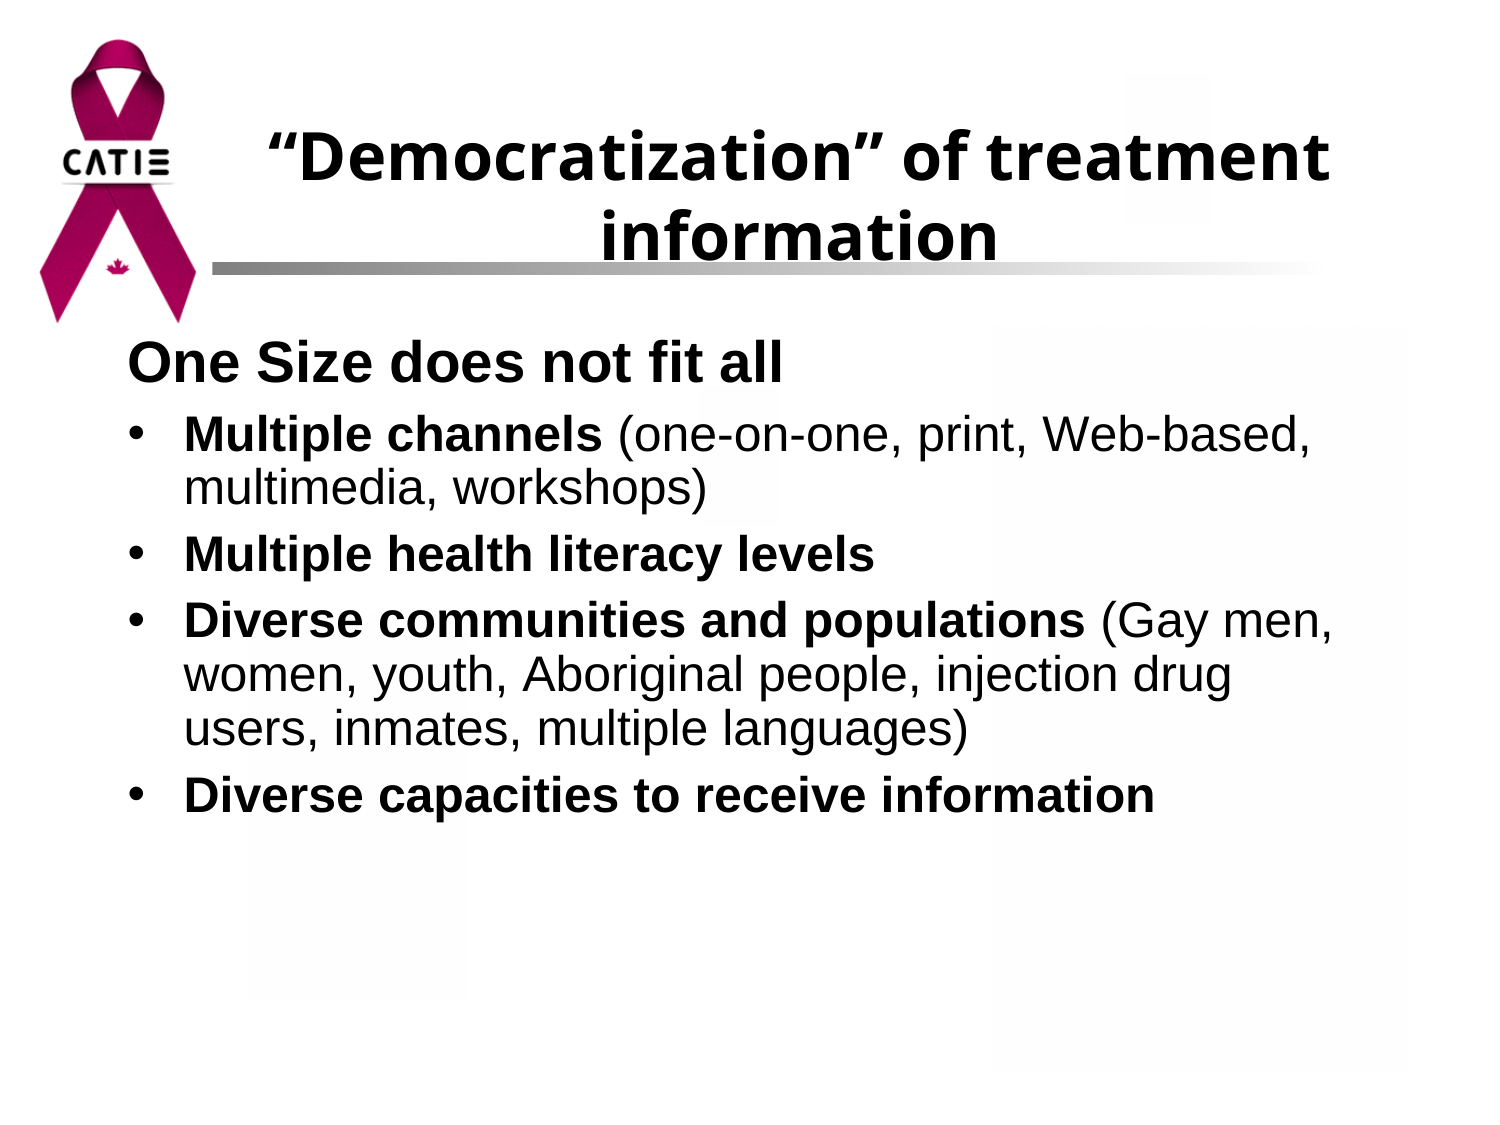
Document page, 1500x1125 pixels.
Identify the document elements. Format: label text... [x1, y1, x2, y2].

list One Size does not fit all Multiple channels (one-on-one, print, Web-based, multimedia, workshops) Multiple health literacy levels Diverse communities and populations (Gay men, women, youth, Aboriginal people, injection drug users, inmates, multiple languages) Diverse capacities to receive information [112, 324, 1388, 1001]
title “Democratization” of treatment information [212, 99, 1388, 288]
picture [37, 37, 198, 325]
